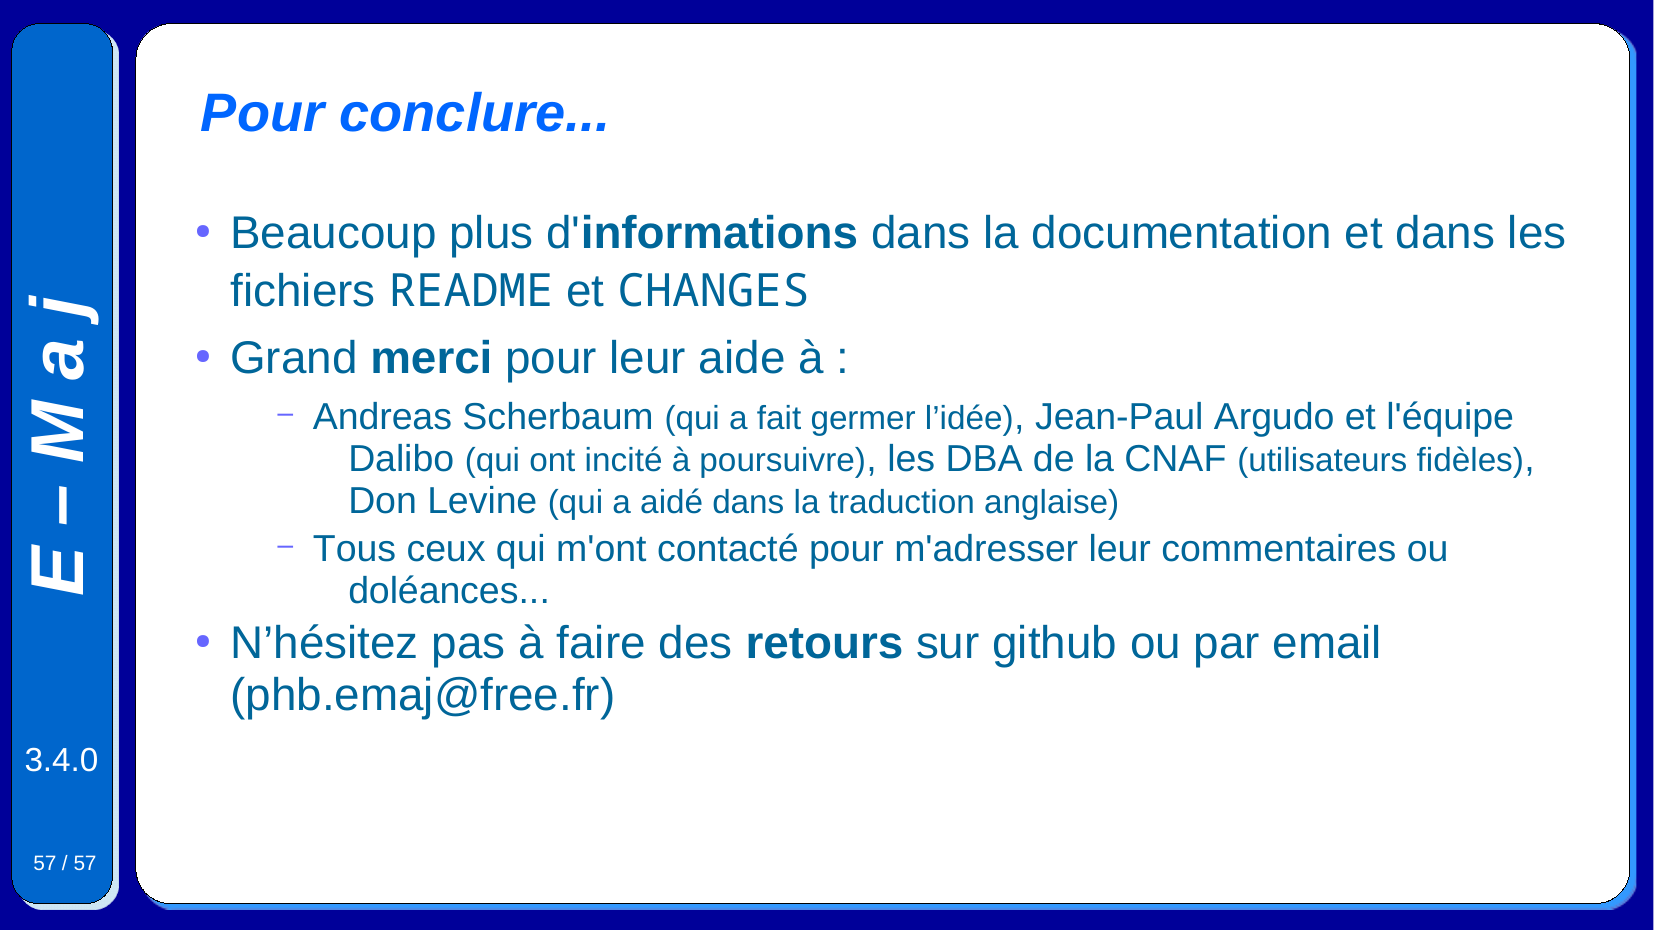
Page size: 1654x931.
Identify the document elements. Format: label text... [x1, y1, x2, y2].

list Beaucoup plus d'informations dans la documentation et dans les fichiers README et CHANGES Grand merci pour leur aide à : Andreas Scherbaum (qui a fait germer l’idée), Jean-Paul Argudo et l'équipe Dalibo (qui ont incité à poursuivre), les DBA de la CNAF (utilisateurs fidèles), Don Levine (qui a aidé dans la traduction anglaise) Tous ceux qui m'ont contacté pour m'adresser leur commentaires ou doléances... N’hésitez pas à faire des retours sur github ou par email (phb.emaj@free.fr) [177, 206, 1587, 827]
title Pour conclure... [200, 34, 1575, 191]
